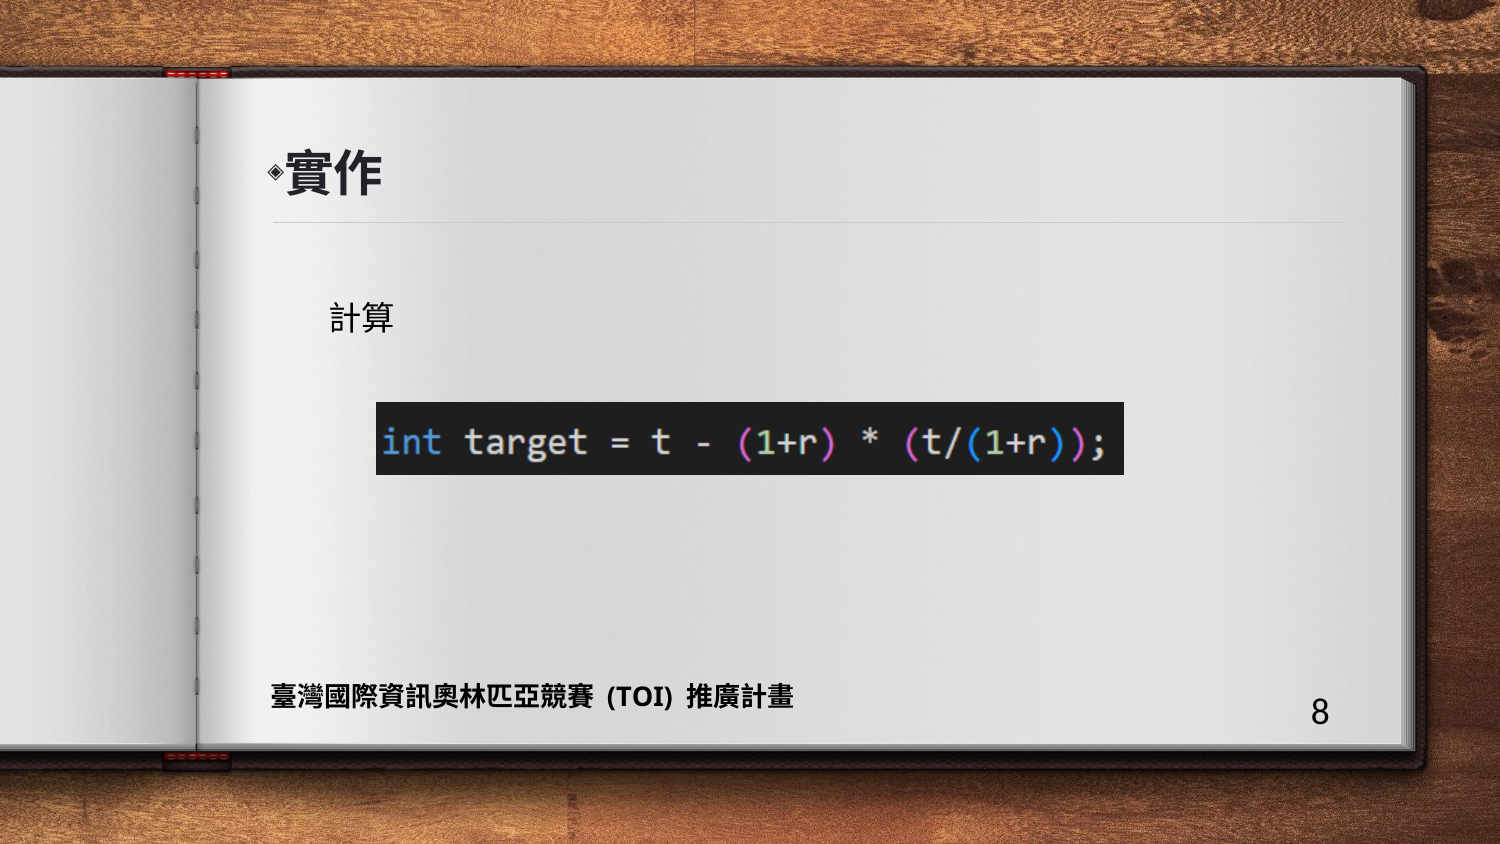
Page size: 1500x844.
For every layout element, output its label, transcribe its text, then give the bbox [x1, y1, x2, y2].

text_box 計算 [313, 289, 1254, 365]
picture [376, 402, 1124, 475]
text_box 8 [1295, 672, 1386, 737]
list 實作 [252, 126, 1194, 216]
